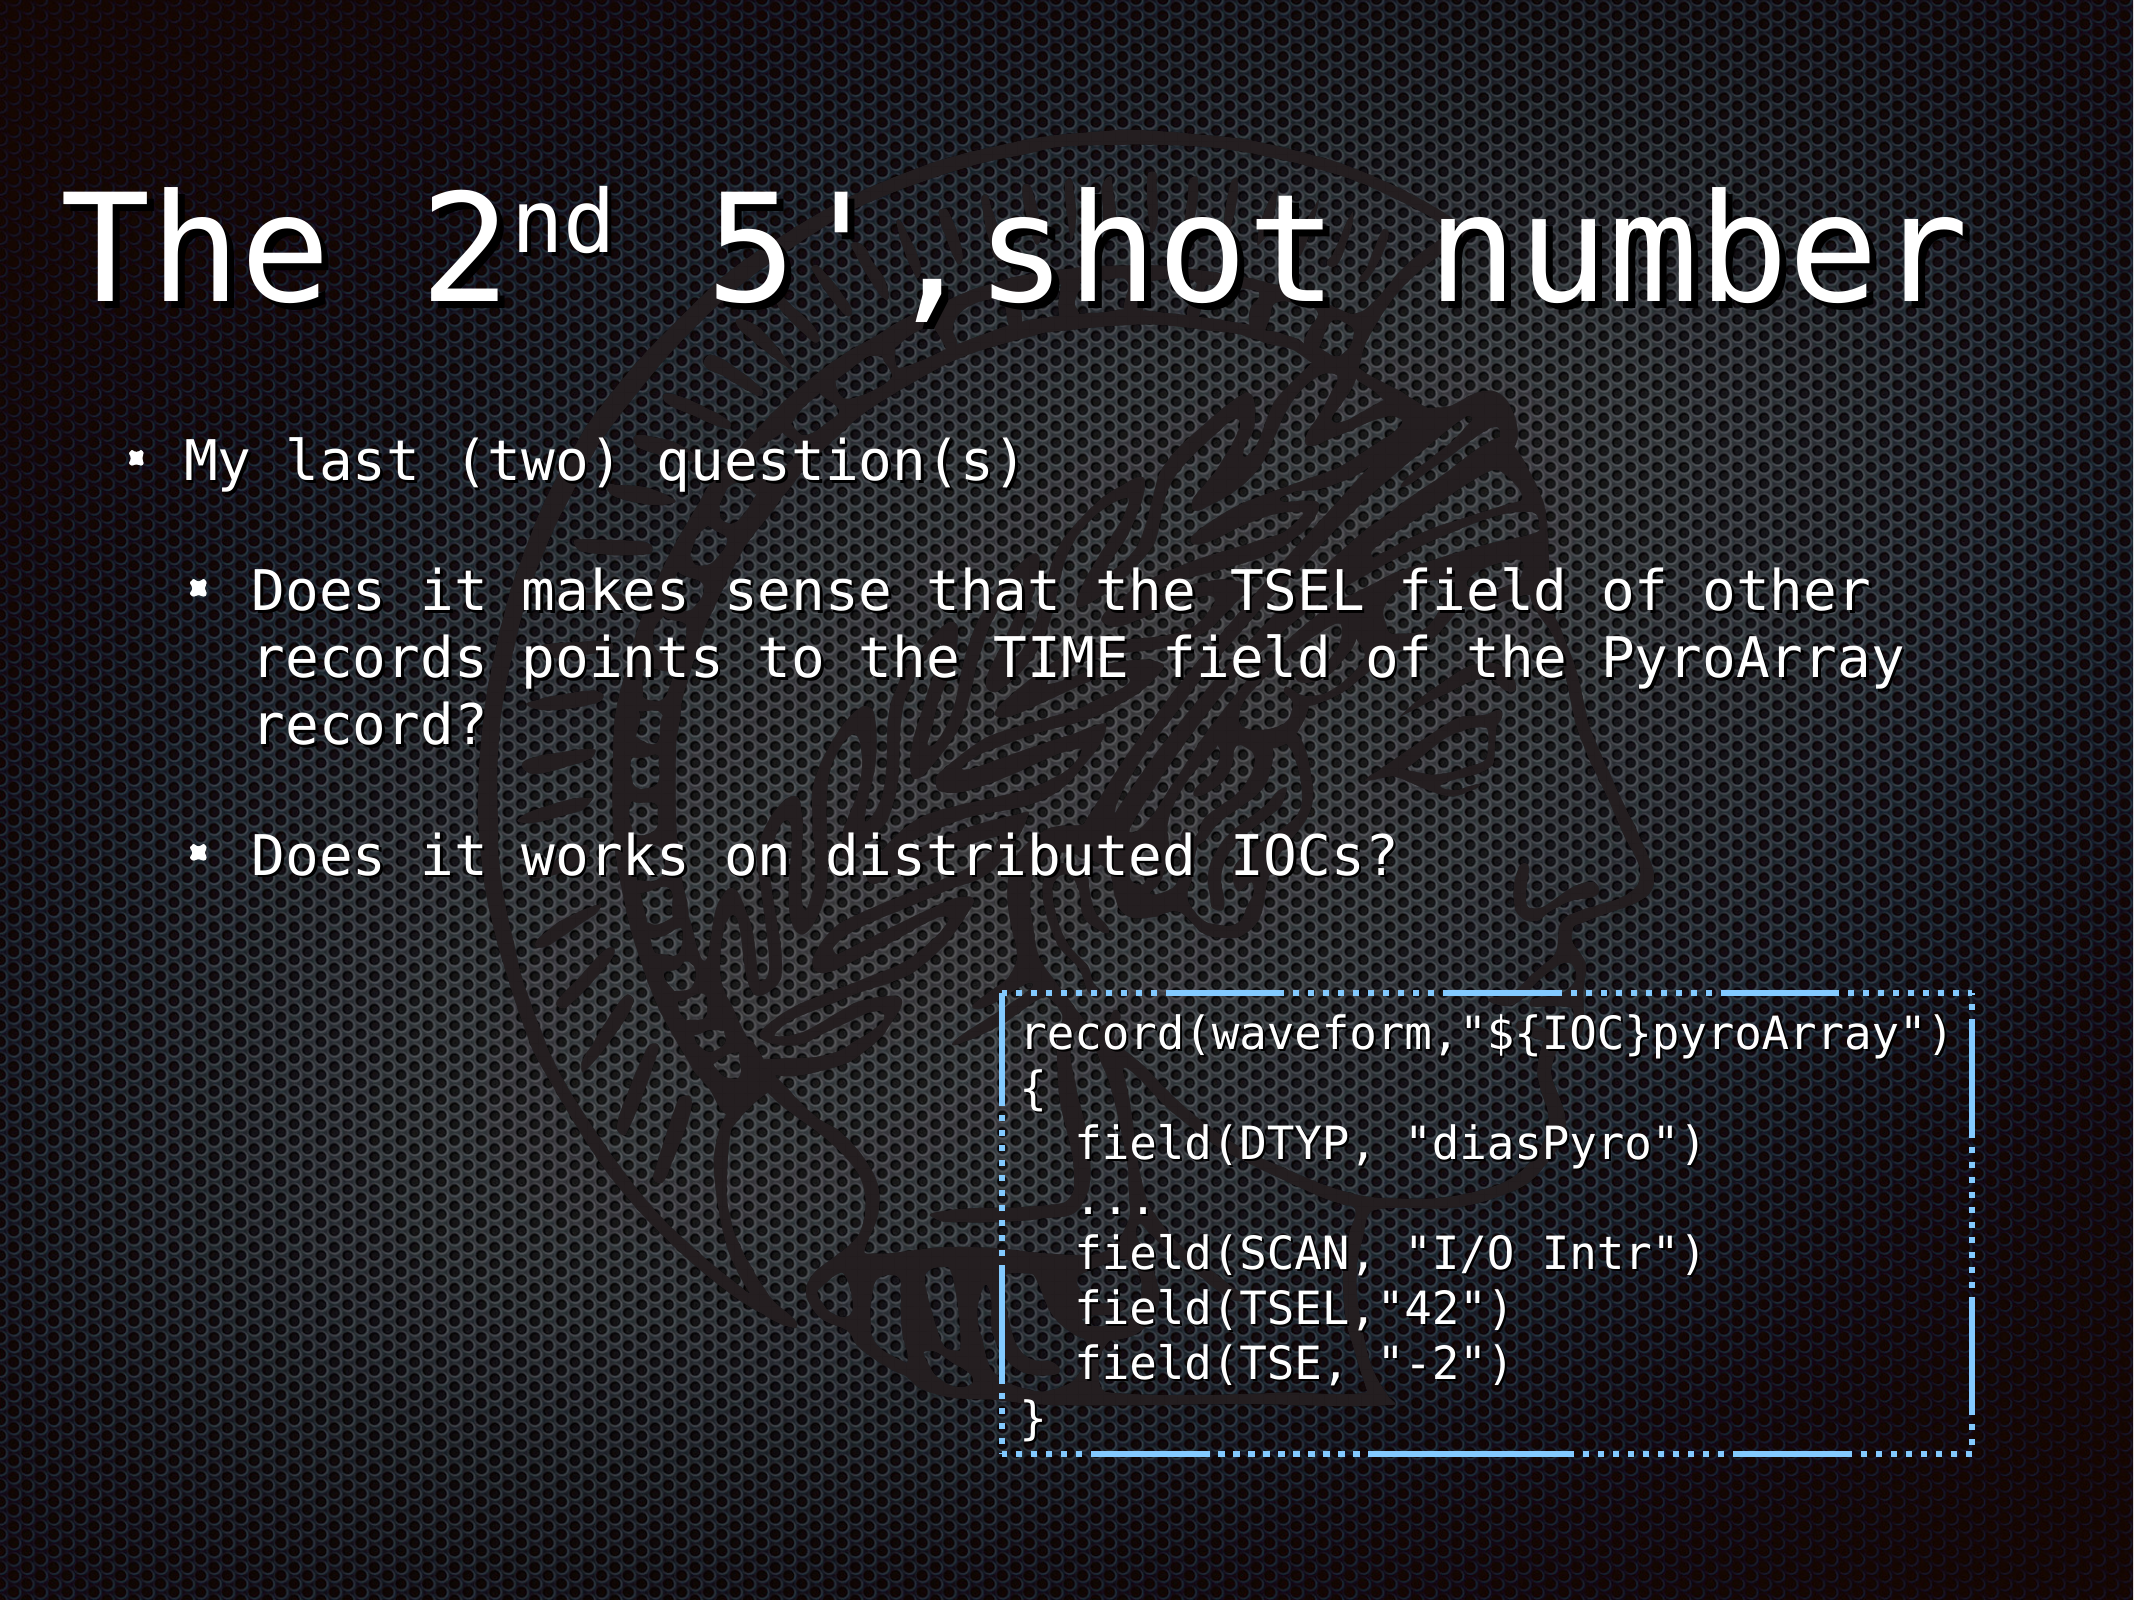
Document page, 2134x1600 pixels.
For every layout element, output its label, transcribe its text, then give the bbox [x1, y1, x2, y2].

list My last (two) question(s) Does it makes sense that the TSEL field of other records points to the TIME field of the PyroArray record? Does it works on distributed IOCs? [129, 422, 2005, 888]
text_box record(waveform,"${IOC}pyroArray") { field(DTYP, "diasPyro") ... field(SCAN, "I/O Intr") field(TSEL,"42") field(TSE, "-2") } [1001, 993, 1973, 1454]
picture [0, 0, 2134, 1600]
title The 2nd 5',shot number [60, 41, 2071, 442]
